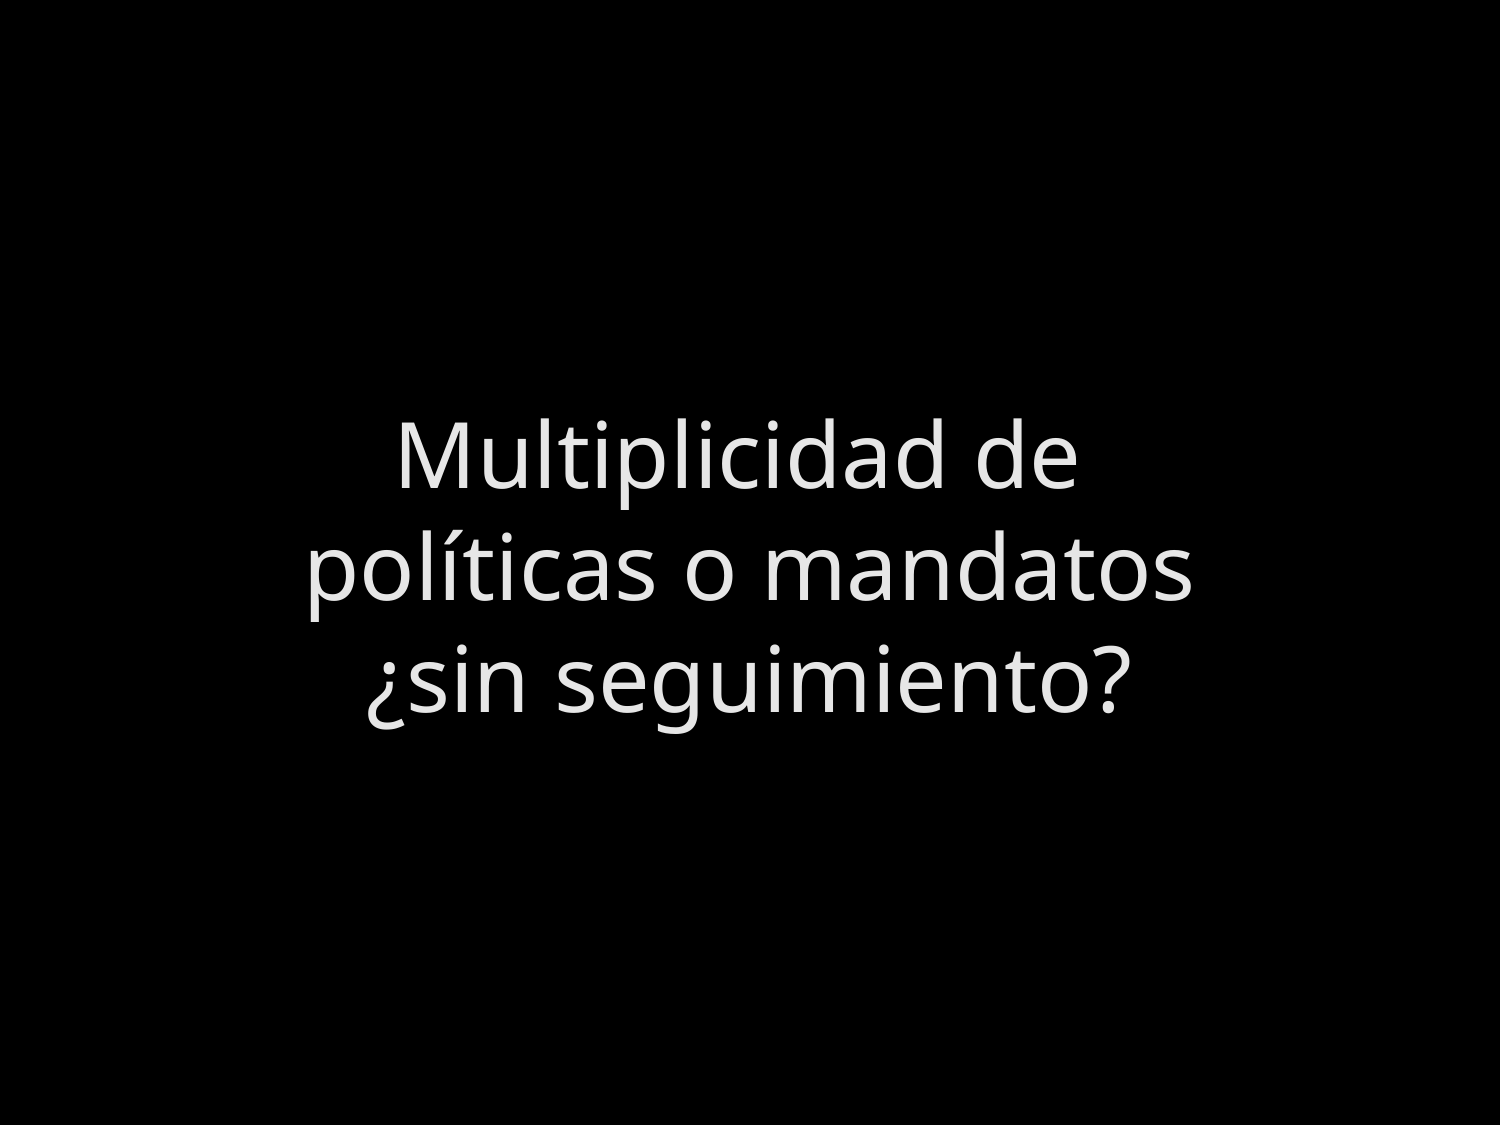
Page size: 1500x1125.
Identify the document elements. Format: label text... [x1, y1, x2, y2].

subtitle Multiplicidad de políticas o mandatos ¿sin seguimiento? [109, 112, 1391, 1013]
